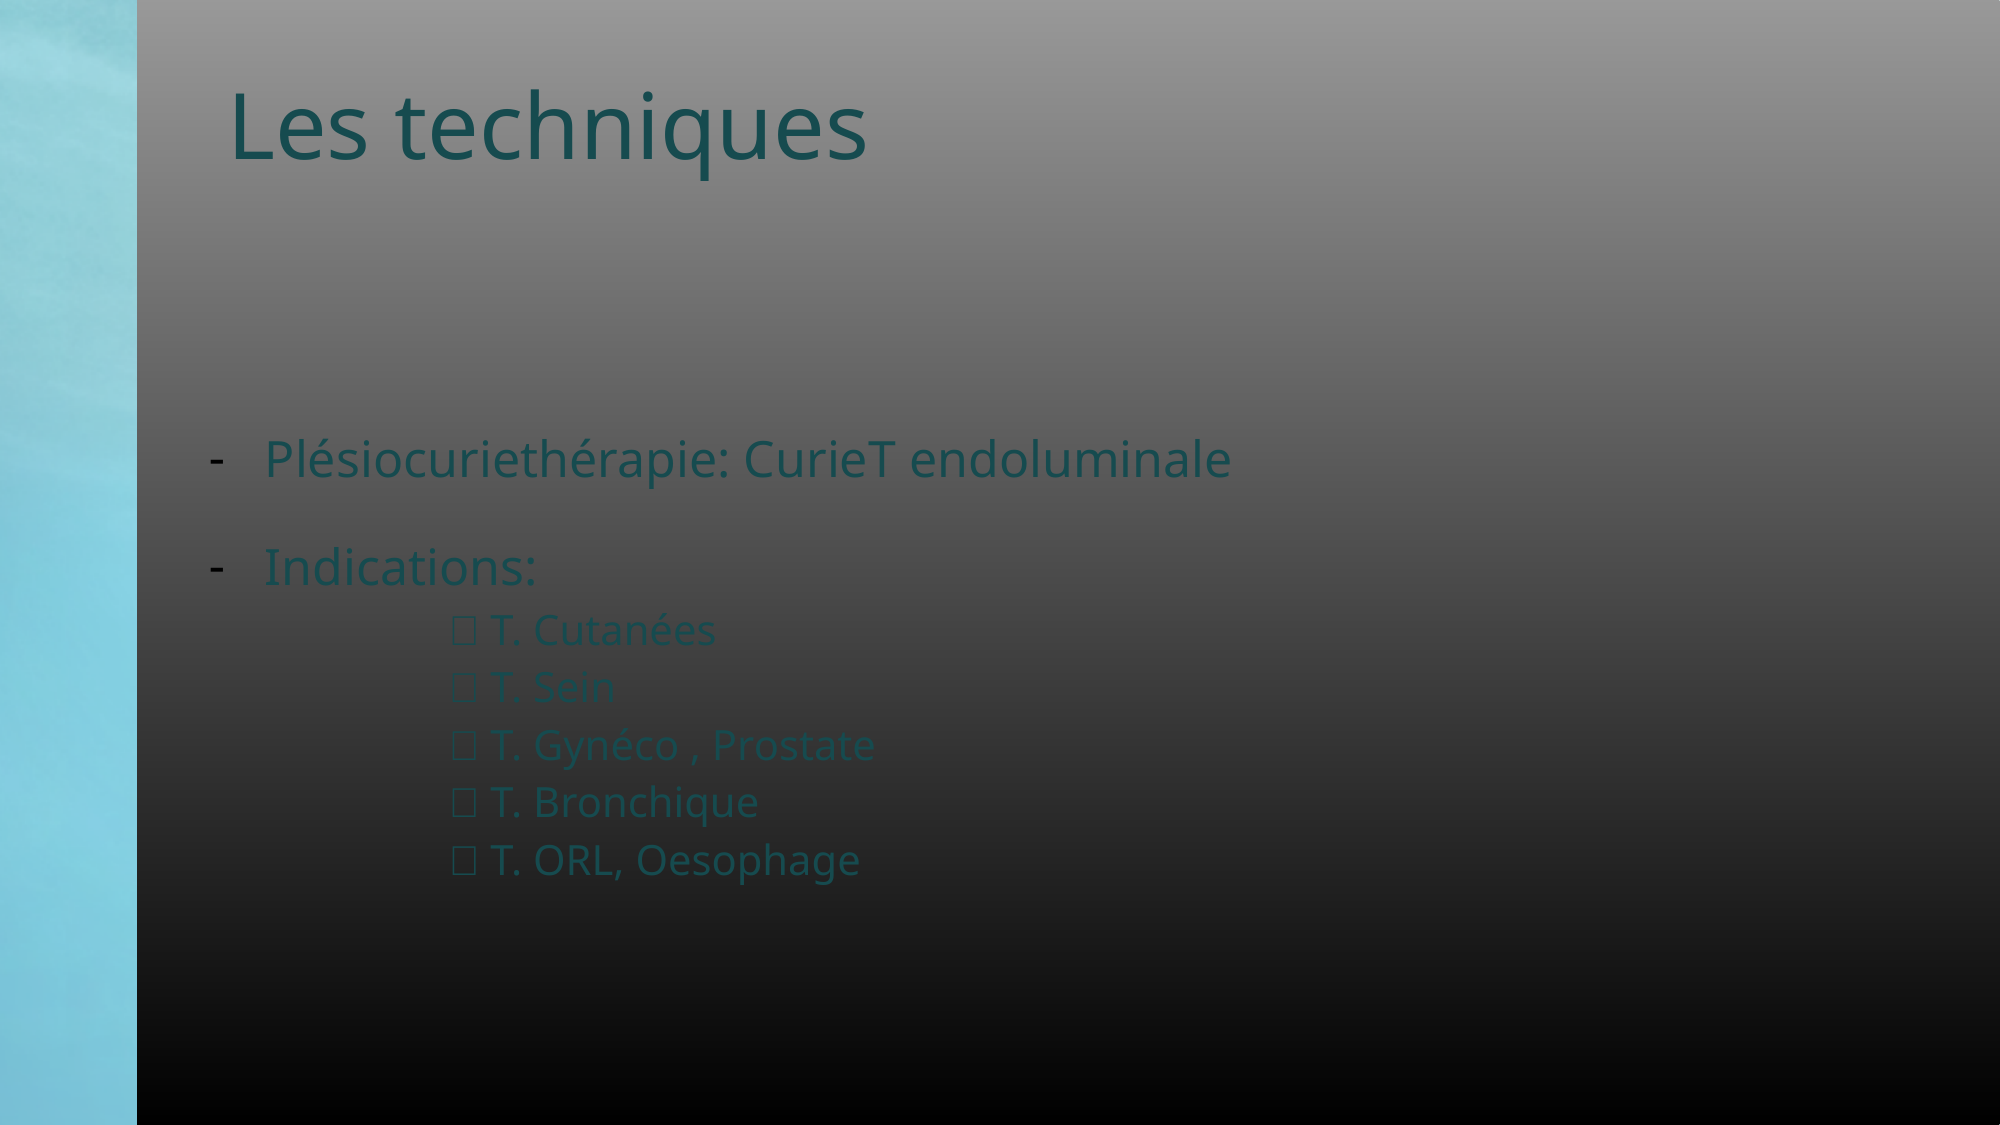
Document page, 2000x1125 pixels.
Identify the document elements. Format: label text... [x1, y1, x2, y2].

list Plésiocuriethérapie: CurieT endoluminale Indications:  T. Cutanées  T. Sein  T. Gynéco , Prostate  T. Bronchique  T. ORL, Oesophage [193, 199, 1981, 1060]
title Les techniques [212, 62, 1728, 188]
